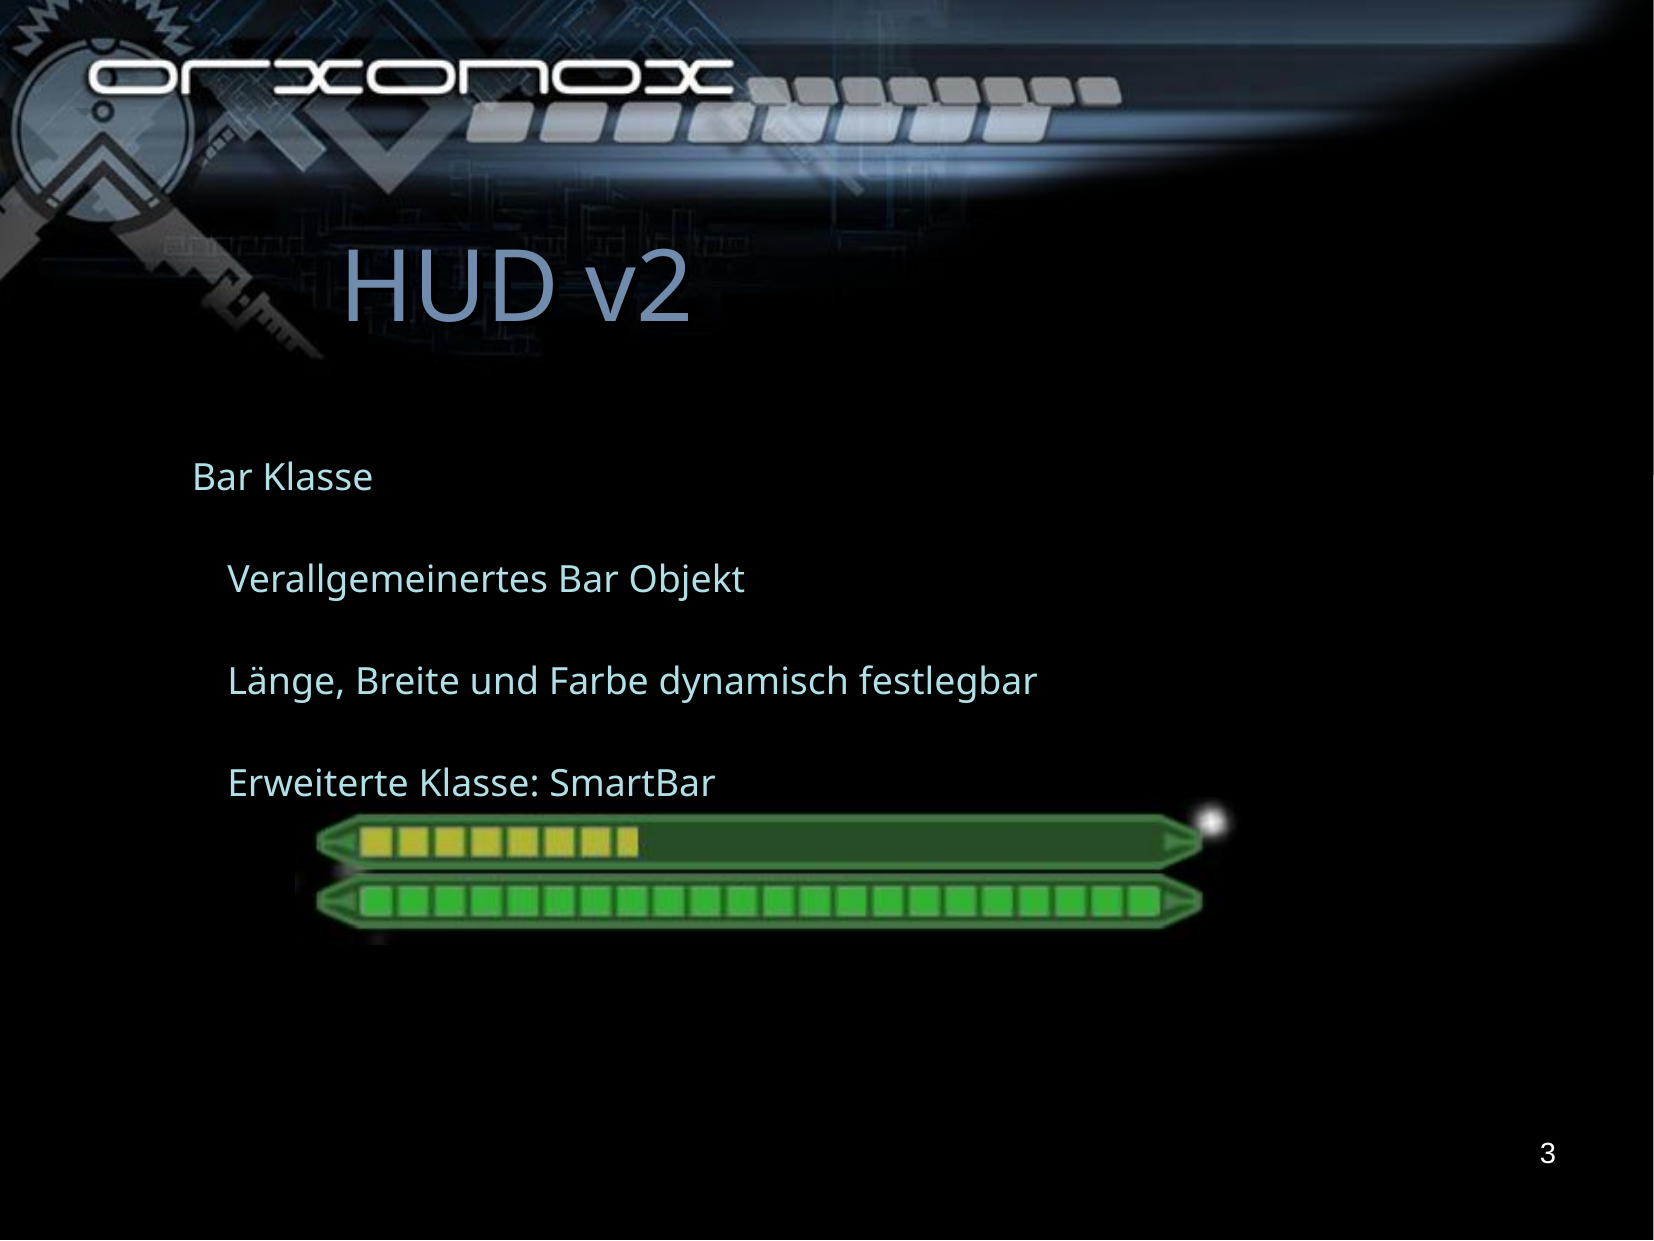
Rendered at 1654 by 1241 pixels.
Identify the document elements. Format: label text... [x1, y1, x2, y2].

picture [295, 797, 1241, 945]
picture [0, 0, 1654, 475]
text_box Bar Klasse Verallgemeinertes Bar Objekt Länge, Breite und Farbe dynamisch festlegbar Erweiterte Klasse: SmartBar [177, 442, 1329, 758]
text_box HUD v2 [324, 206, 1300, 262]
